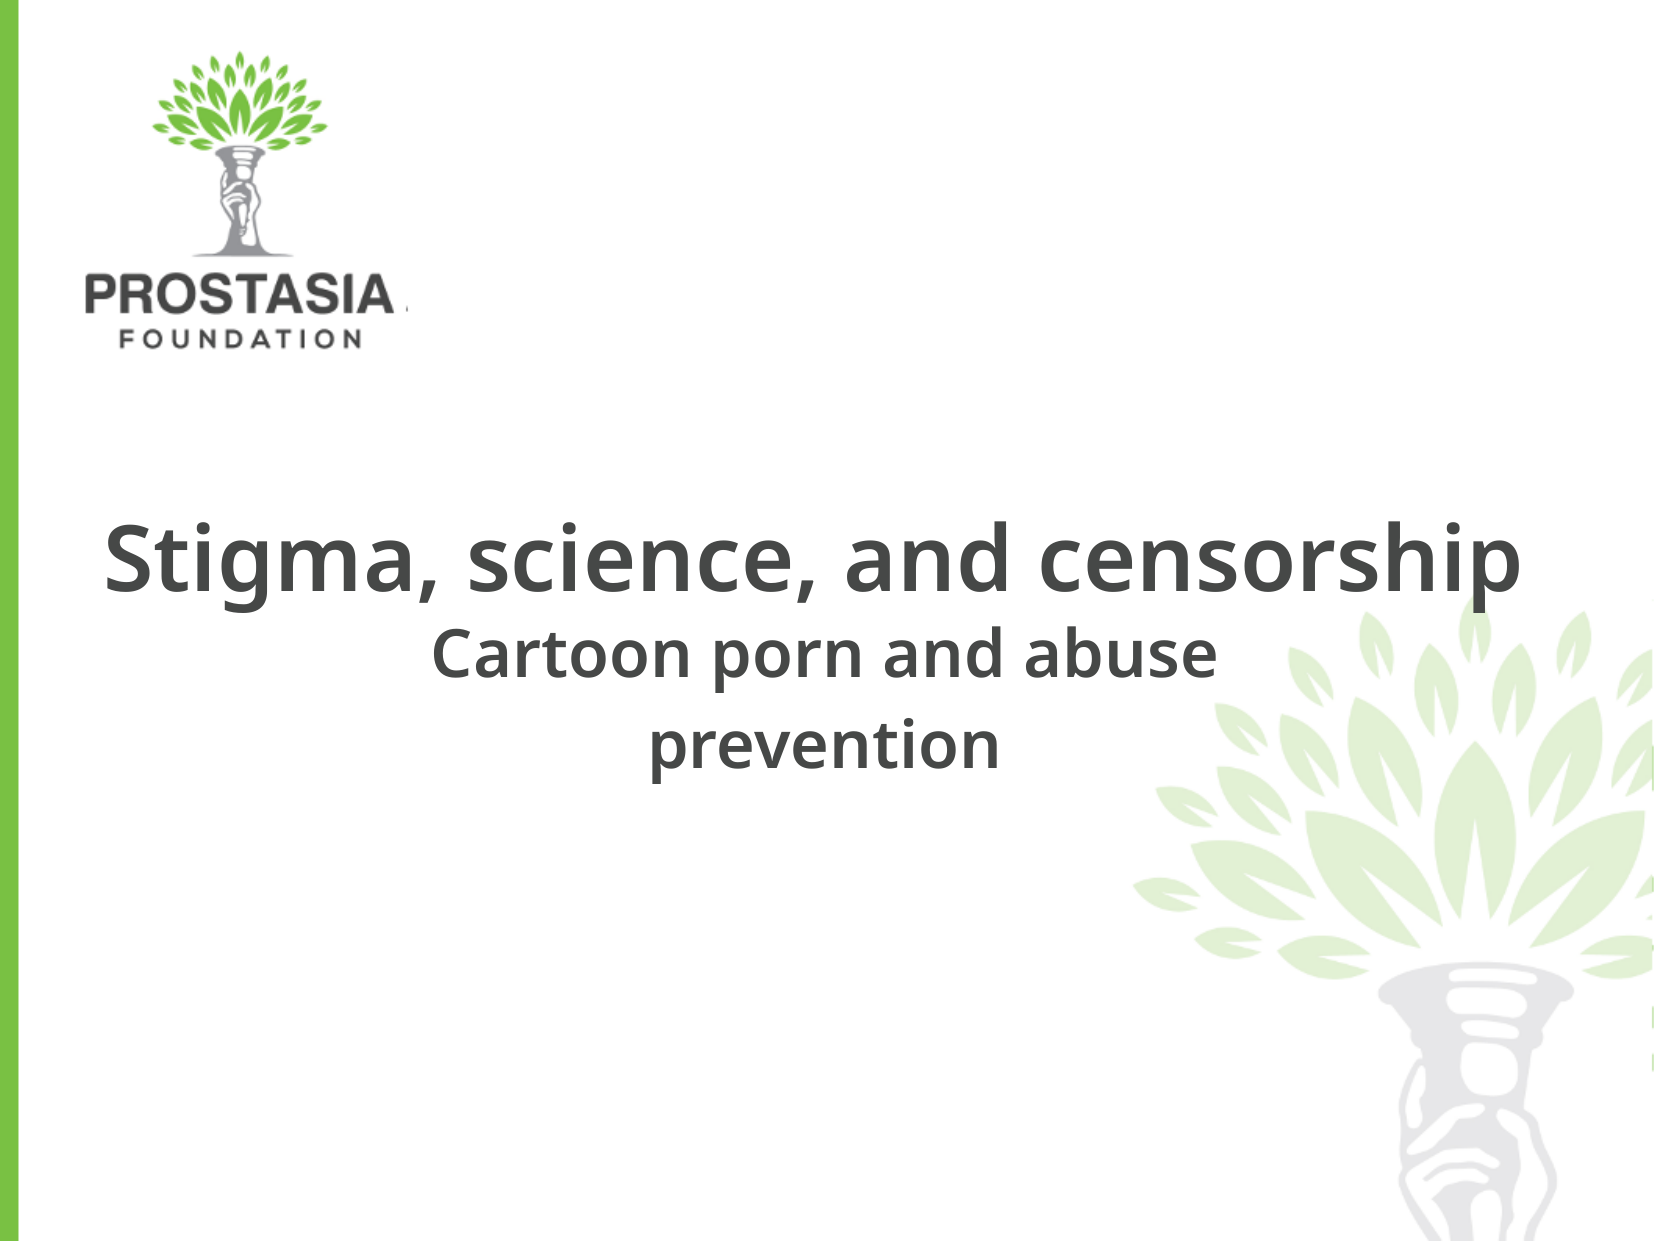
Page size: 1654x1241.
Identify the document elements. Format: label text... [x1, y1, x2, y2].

picture [0, 0, 1654, 1241]
subtitle Cartoon porn and abuse prevention [270, 480, 1381, 916]
title Stigma, science, and censorship [82, 270, 1571, 843]
